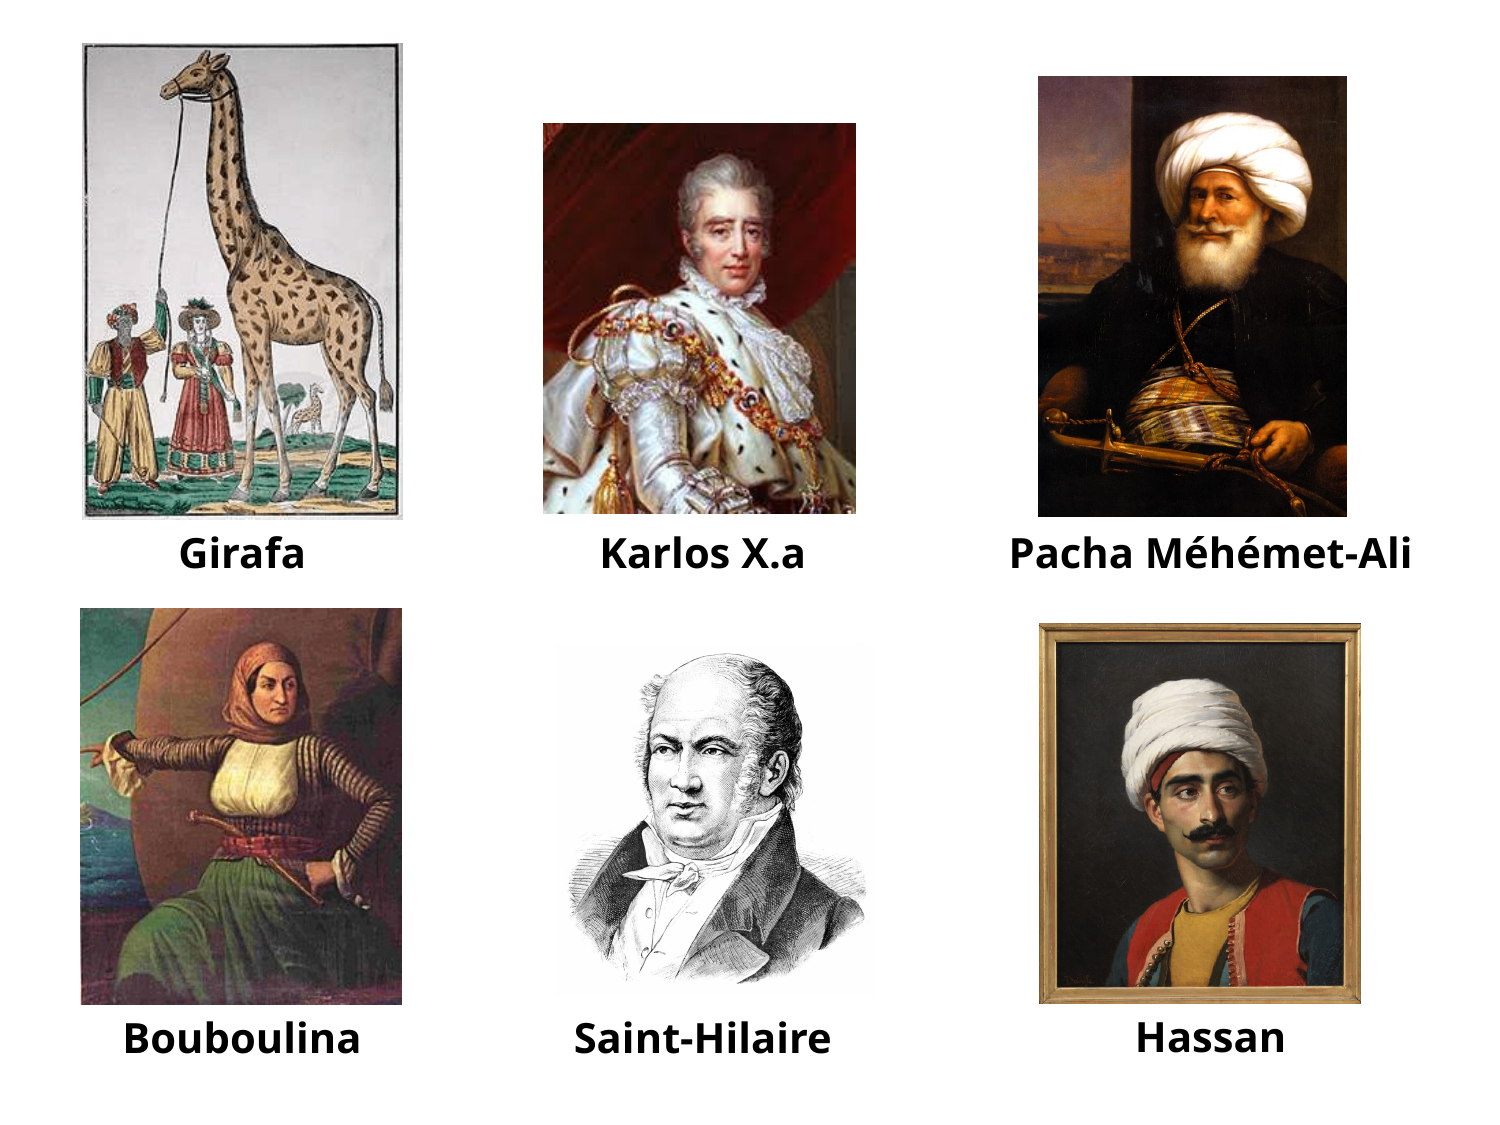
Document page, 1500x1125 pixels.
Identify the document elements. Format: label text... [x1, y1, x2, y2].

picture [1038, 76, 1347, 517]
text_box Girafa [82, 519, 402, 585]
picture [82, 43, 403, 520]
text_box Bouboulina [82, 1004, 402, 1070]
text_box Karlos X.a [543, 519, 863, 585]
text_box Saint-Hilaire [543, 1004, 863, 1070]
picture [555, 643, 875, 999]
text_box Hassan [992, 1003, 1430, 1069]
picture [543, 123, 856, 514]
text_box Pacha Méhémet-Ali [992, 519, 1430, 584]
picture [1039, 623, 1361, 1003]
picture [80, 608, 402, 1005]
